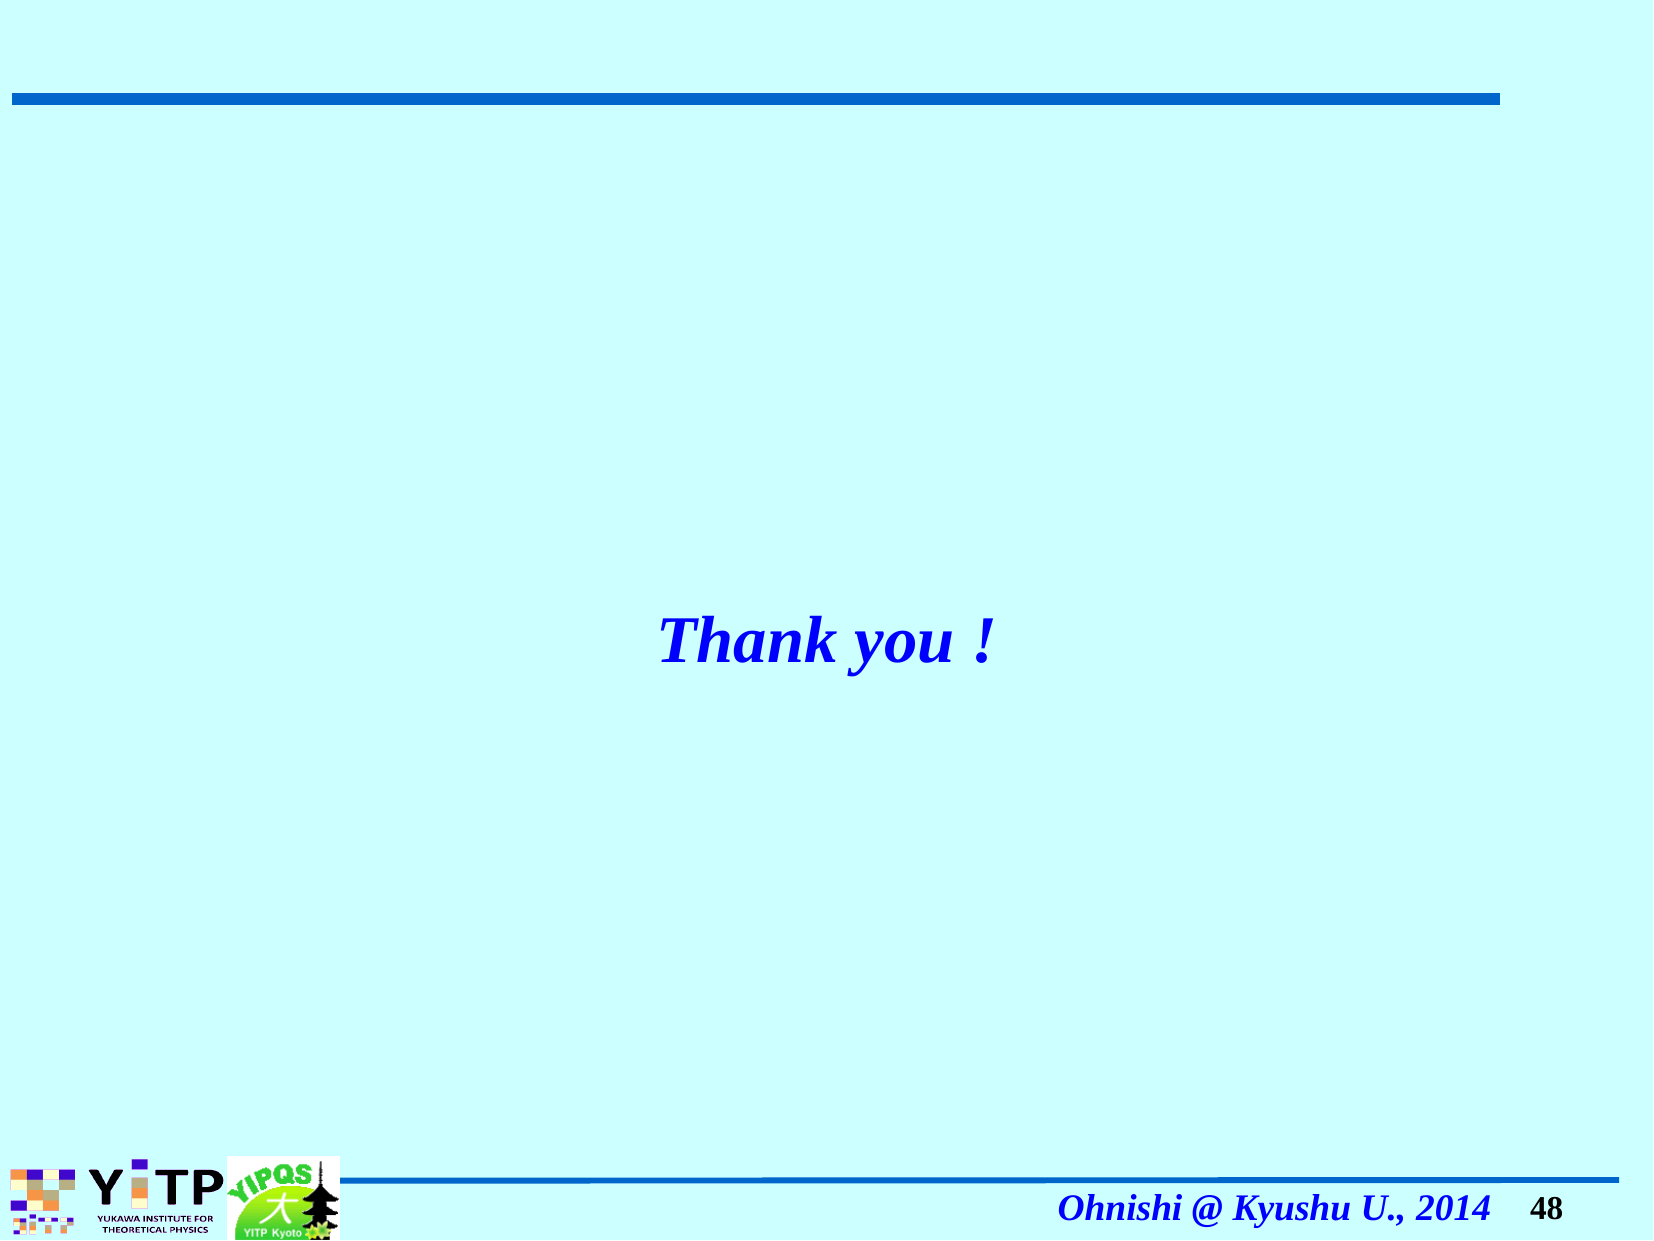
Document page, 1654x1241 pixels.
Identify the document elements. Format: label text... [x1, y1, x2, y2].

title Thank you ! [0, 590, 1654, 689]
picture [0, 1154, 340, 1241]
